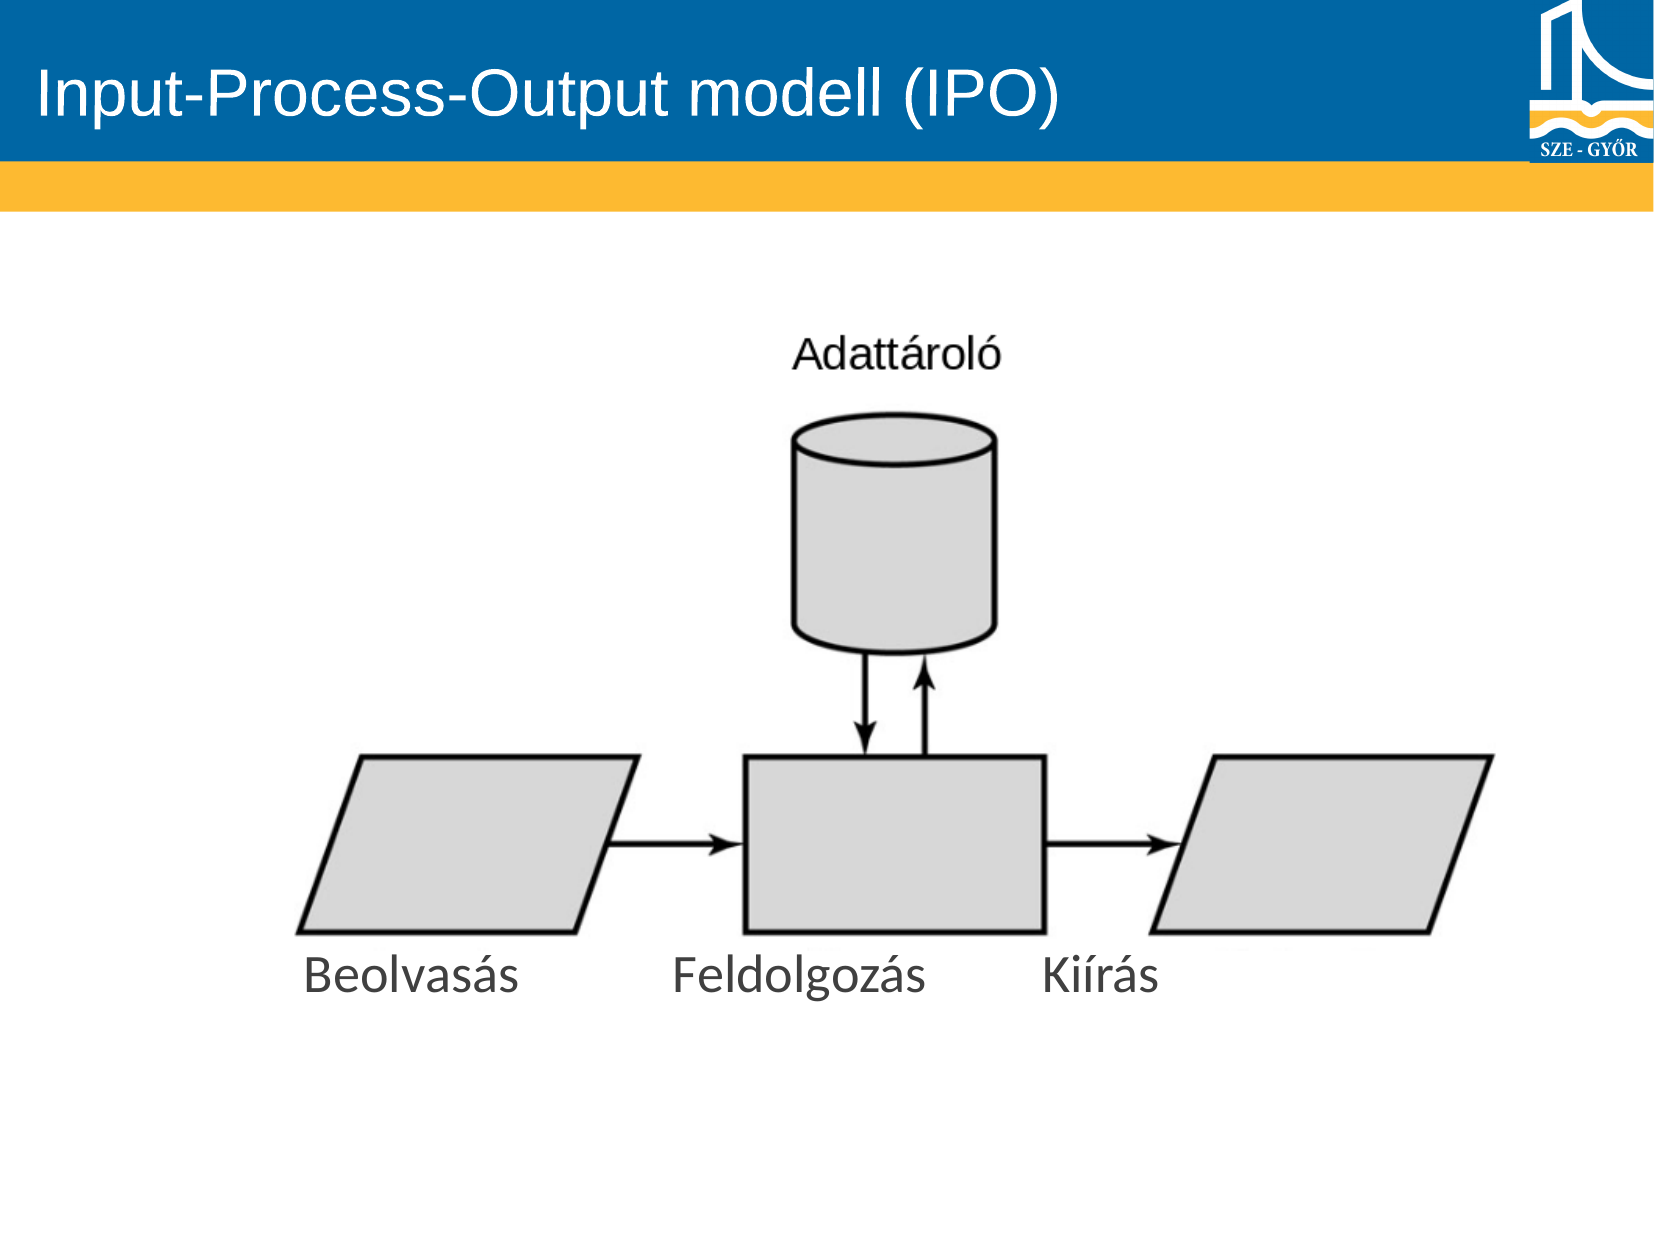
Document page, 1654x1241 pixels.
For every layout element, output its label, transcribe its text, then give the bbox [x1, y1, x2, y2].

picture [1529, 0, 1654, 163]
picture [154, 293, 1510, 951]
text_box Input-Process-Output modell (IPO) [34, 48, 1524, 144]
text_box Beolvasás Feldolgozás Kiírás [218, 944, 1607, 1086]
